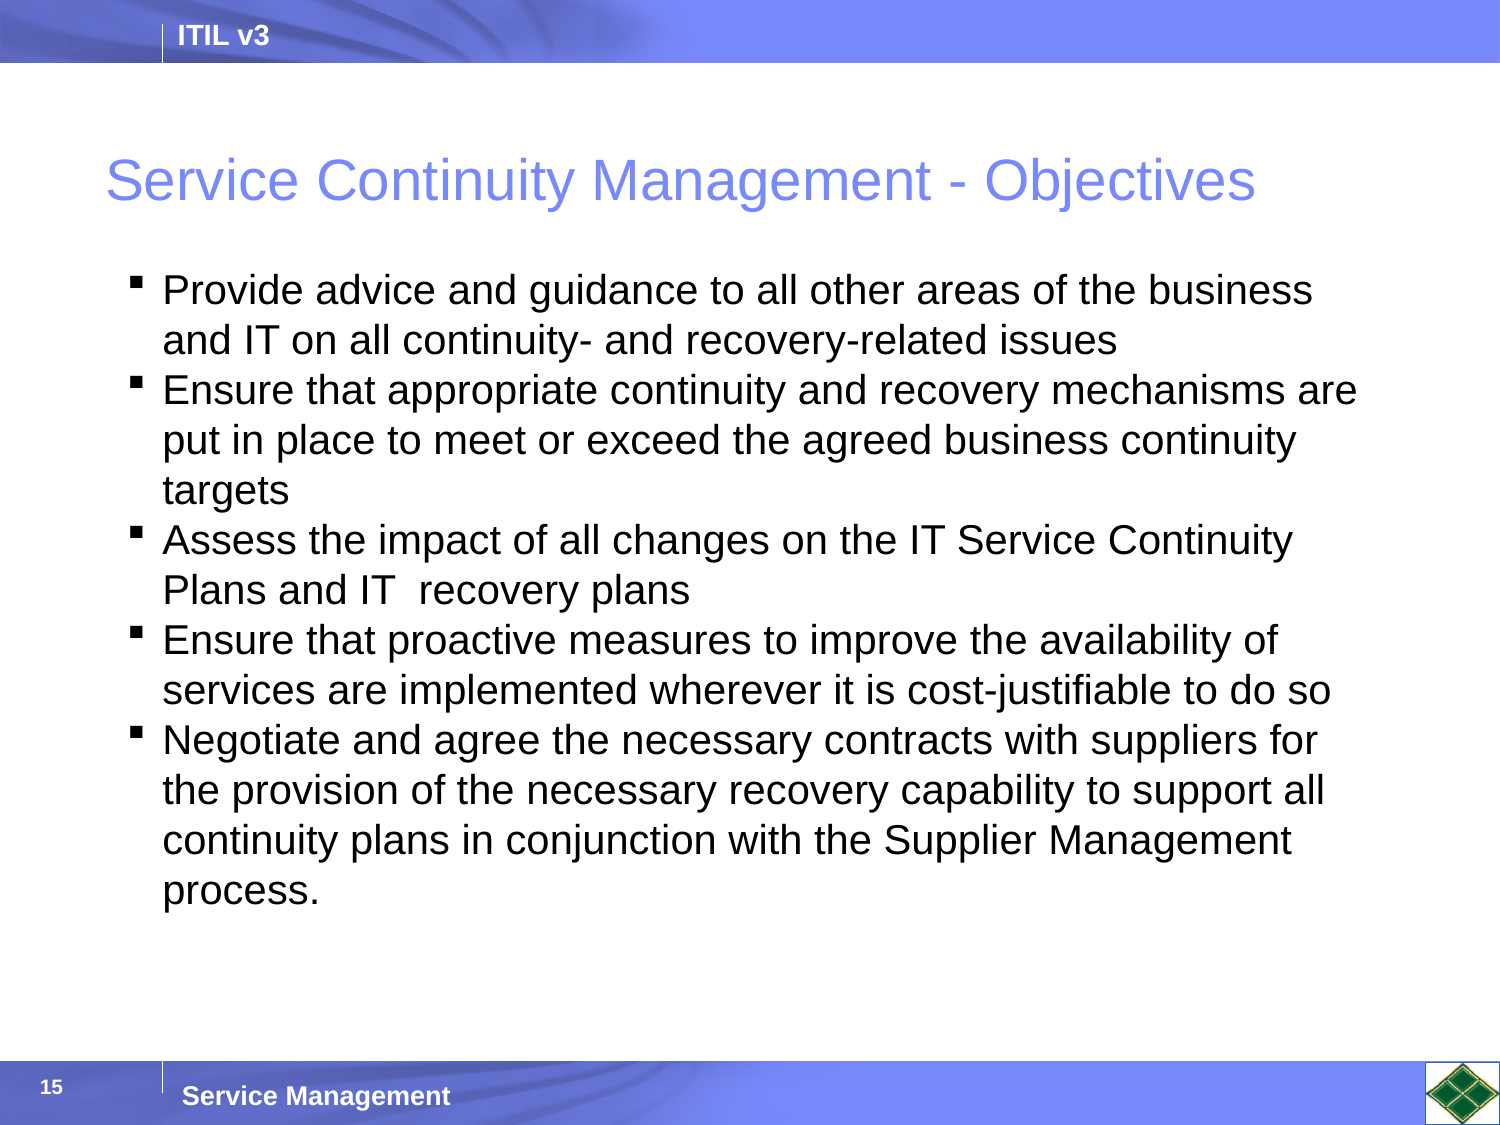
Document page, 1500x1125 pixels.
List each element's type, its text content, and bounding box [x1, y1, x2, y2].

text_box Provide advice and guidance to all other areas of the business and IT on all continuity- and recovery-related issues Ensure that appropriate continuity and recovery mechanisms are put in place to meet or exceed the agreed business continuity targets Assess the impact of all changes on the IT Service Continuity Plans and IT recovery plans Ensure that proactive measures to improve the availability of services are implemented wherever it is cost-justifiable to do so Negotiate and agree the necessary contracts with suppliers for the provision of the necessary recovery capability to support all continuity plans in conjunction with the Supplier Management process. [112, 255, 1388, 896]
picture [0, 0, 1500, 63]
text_box Service Continuity Management - Objectives [90, 121, 1443, 221]
text_box <číslo> [25, 1066, 191, 1119]
picture [1426, 1063, 1499, 1124]
picture [0, 1061, 1500, 1125]
